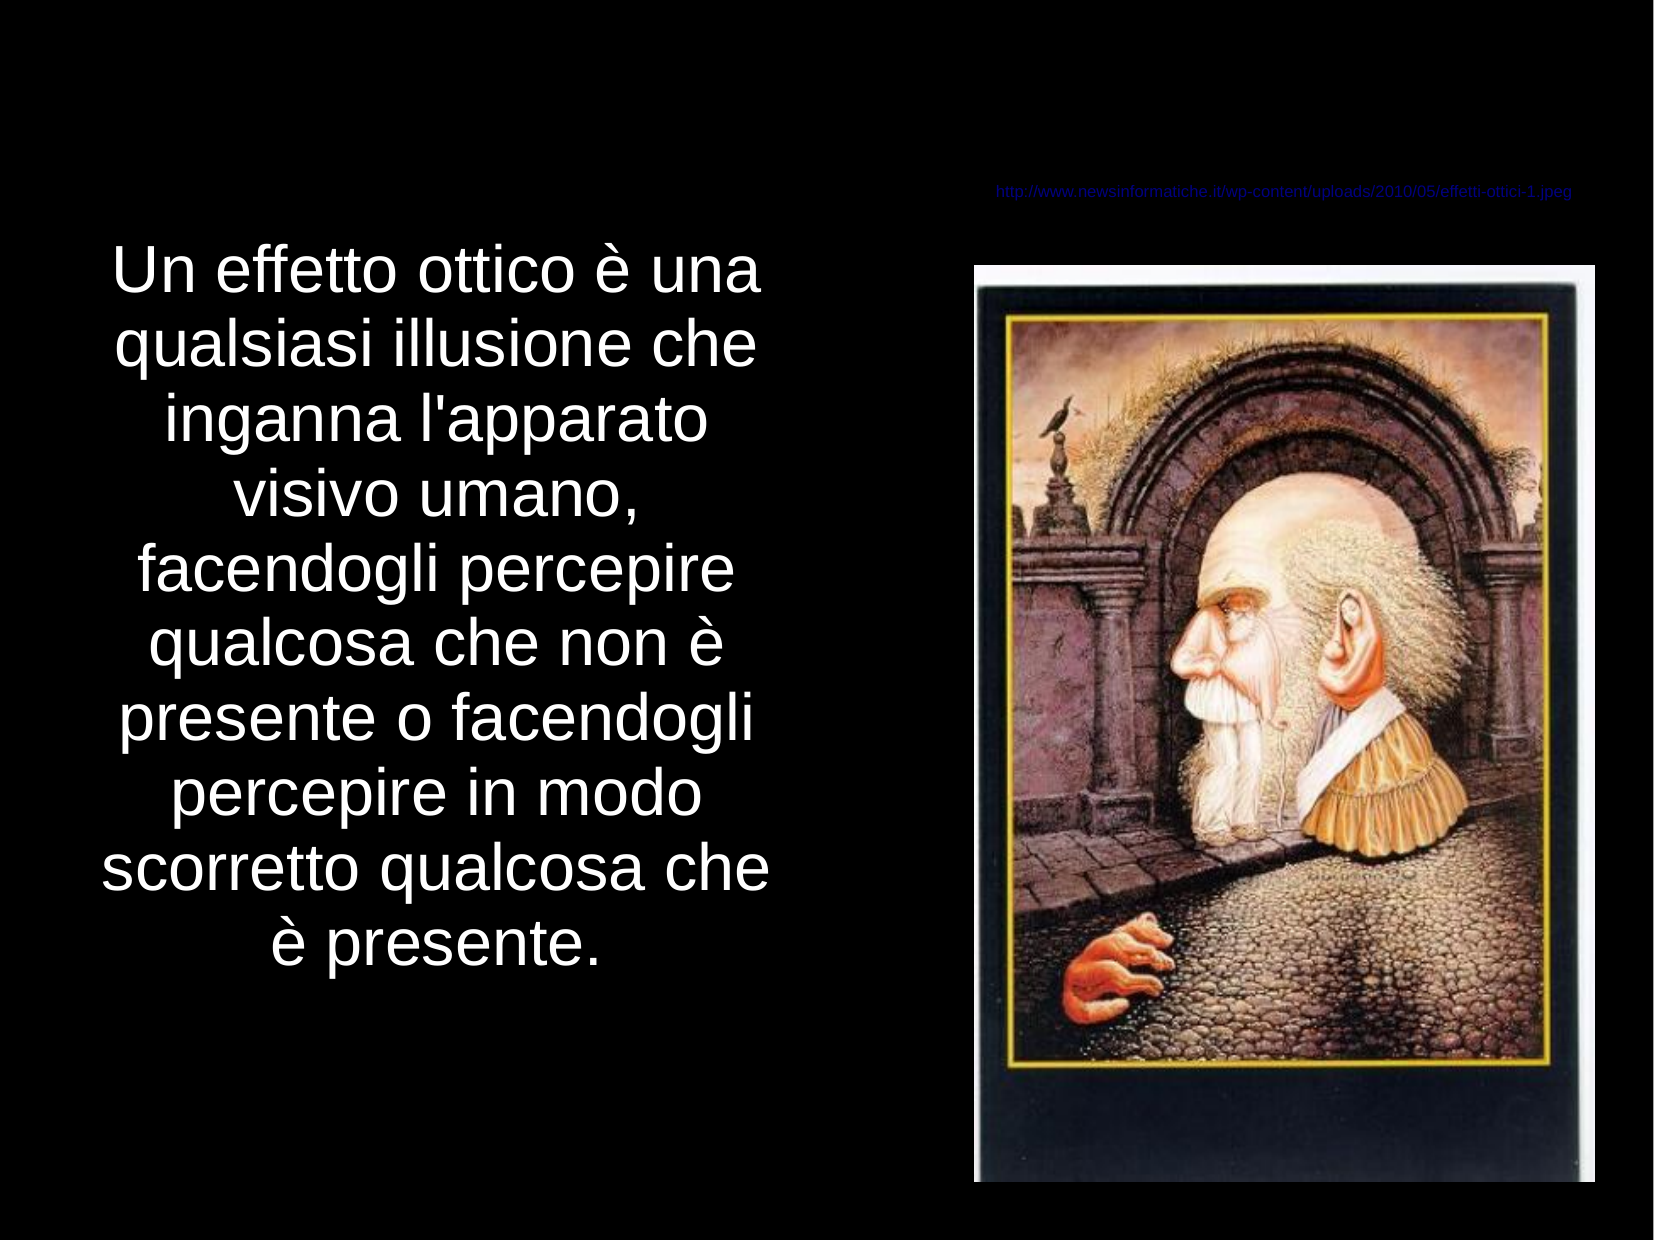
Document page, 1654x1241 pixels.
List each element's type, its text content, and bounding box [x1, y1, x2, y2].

title Un effetto ottico è una qualsiasi illusione che inganna l'apparato visivo umano, facendogli percepire qualcosa che non è presente o facendogli percepire in modo scorretto qualcosa che è presente. [76, 231, 798, 980]
picture [974, 265, 1595, 1182]
subtitle http://www.newsinformatiche.it/wp-content/uploads/2010/05/effetti-ottici-1.jpeg [974, 147, 1595, 237]
